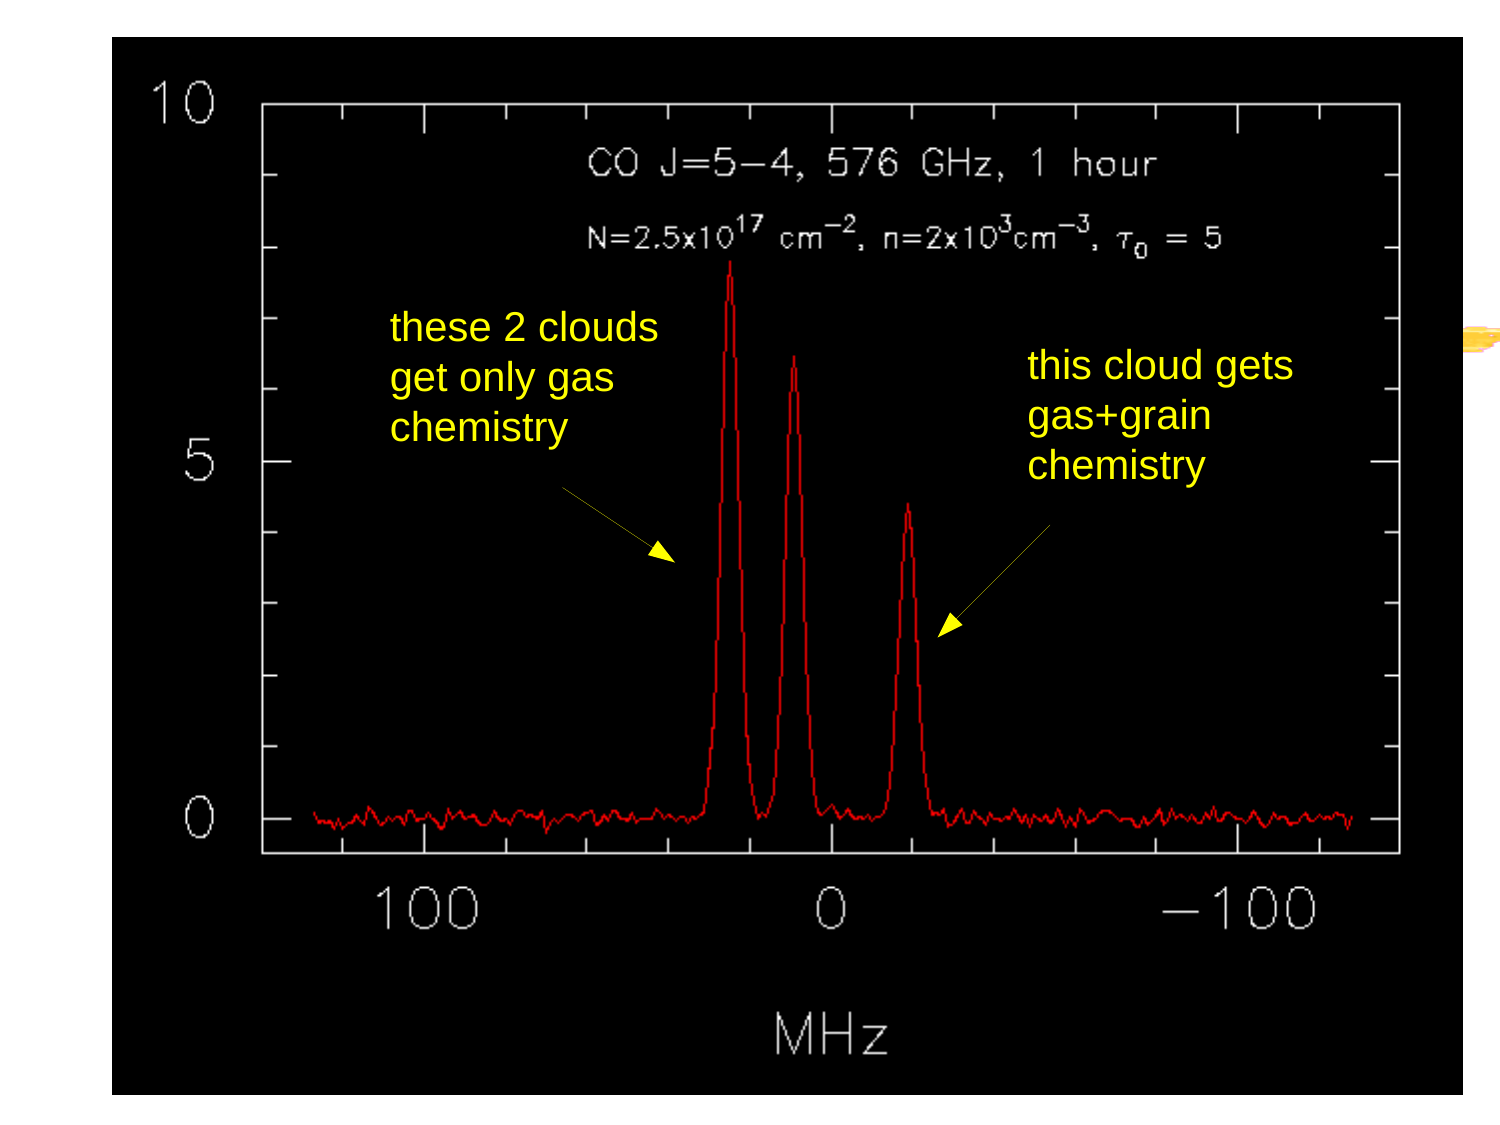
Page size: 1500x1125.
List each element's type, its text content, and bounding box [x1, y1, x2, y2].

text_box this cloud gets gas+grain chemistry [1012, 330, 1351, 496]
text_box these 2 clouds get only gas chemistry [375, 292, 713, 458]
picture [112, 37, 1500, 1095]
